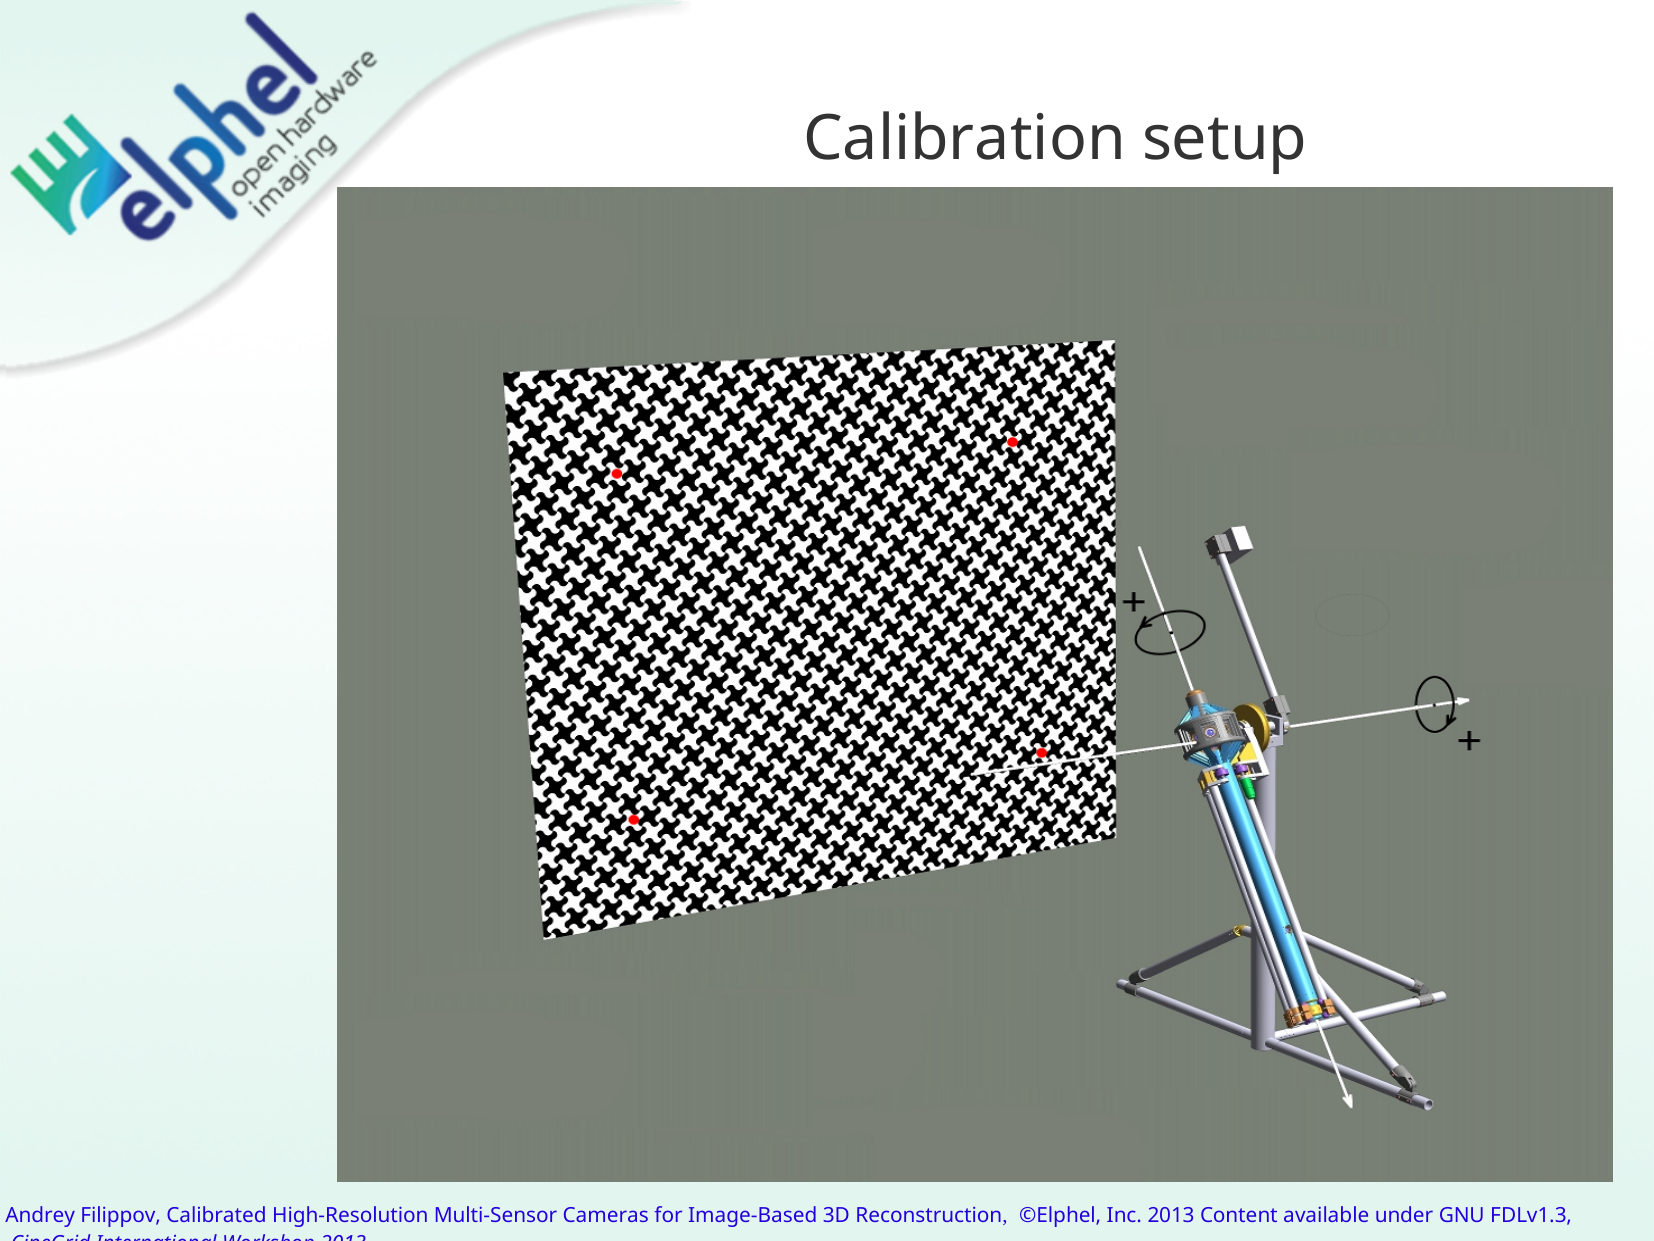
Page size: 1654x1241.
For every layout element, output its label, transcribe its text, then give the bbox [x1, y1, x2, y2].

picture [0, 0, 1654, 1241]
title Calibration setup [479, 27, 1632, 244]
